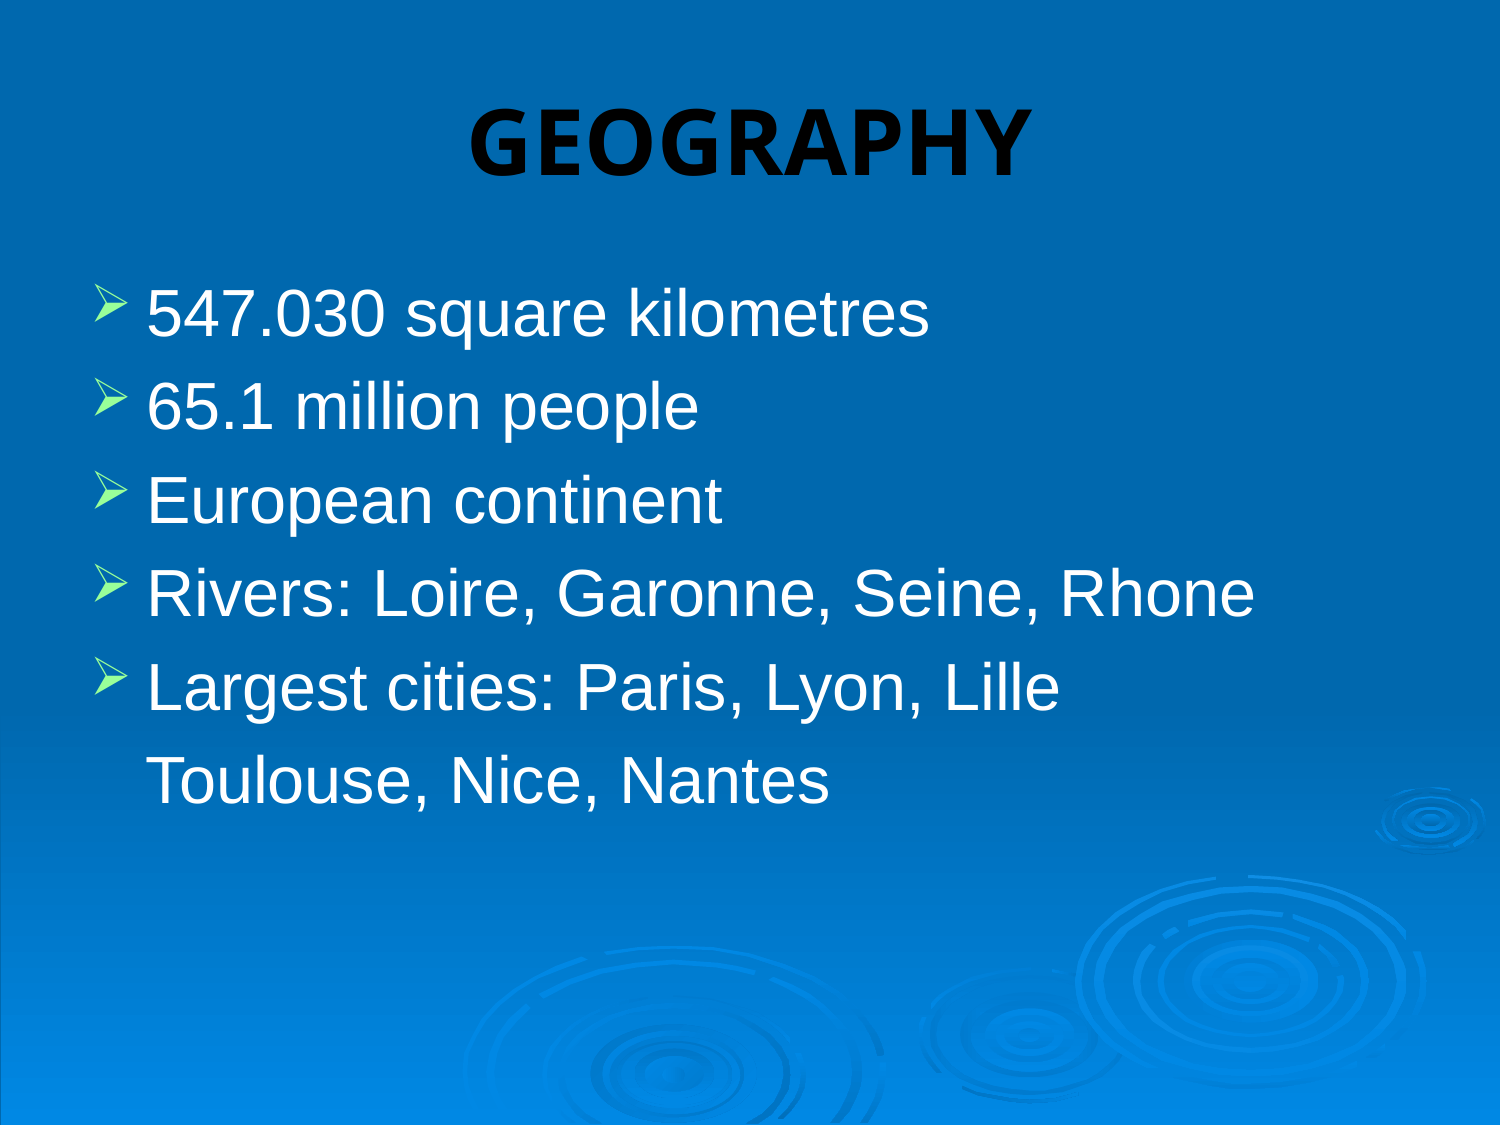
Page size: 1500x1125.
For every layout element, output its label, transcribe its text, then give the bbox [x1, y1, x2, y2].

title GEOGRAPHY [75, 45, 1425, 233]
list 547.030 square kilometres 65.1 million people European continent Rivers: Loire, Garonne, Seine, Rhone Largest cities: Paris, Lyon, Lille Toulouse, Nice, Nantes [75, 262, 1425, 1005]
